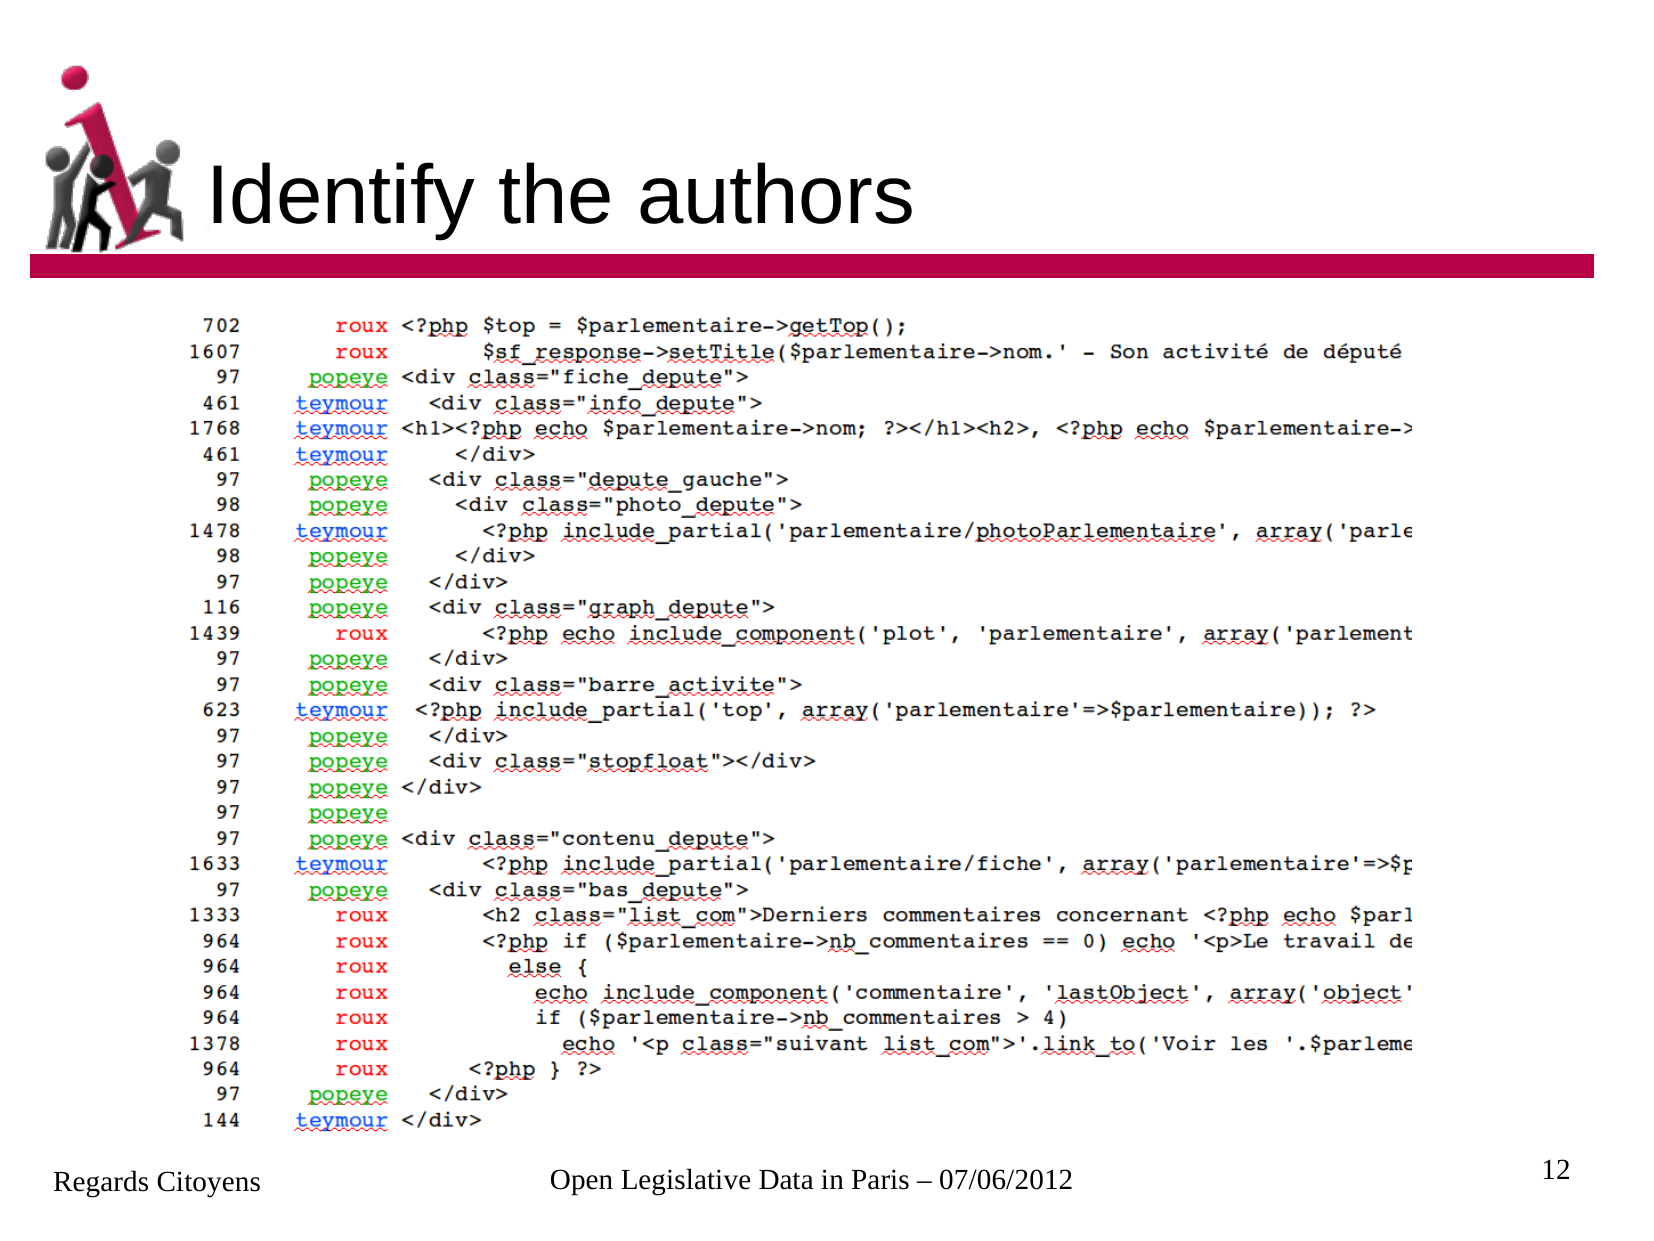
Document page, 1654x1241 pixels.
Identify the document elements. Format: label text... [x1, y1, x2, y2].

title Identify the authors [206, 98, 1654, 291]
picture [171, 307, 1412, 1138]
picture [29, 61, 210, 254]
